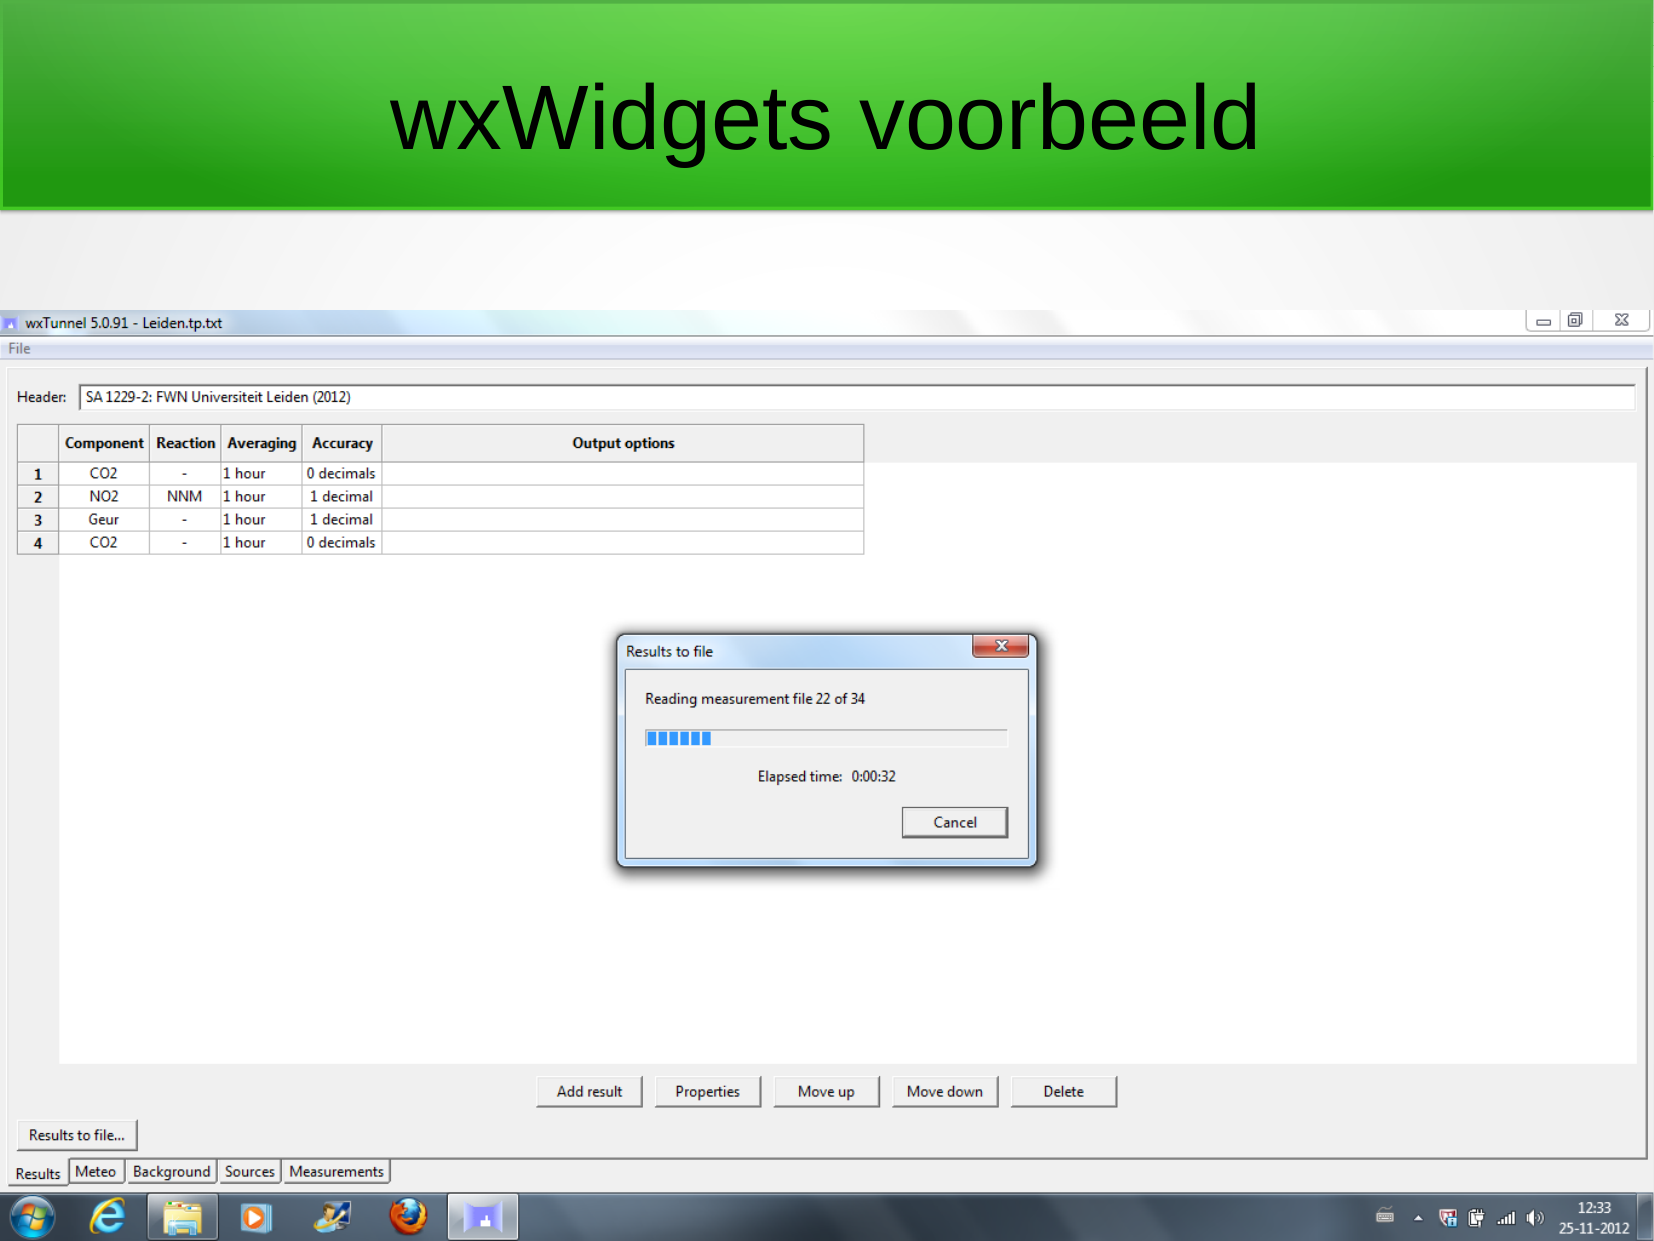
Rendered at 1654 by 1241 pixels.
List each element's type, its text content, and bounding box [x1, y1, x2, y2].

picture [0, 310, 1654, 1241]
title wxWidgets voorbeeld [82, 47, 1571, 189]
